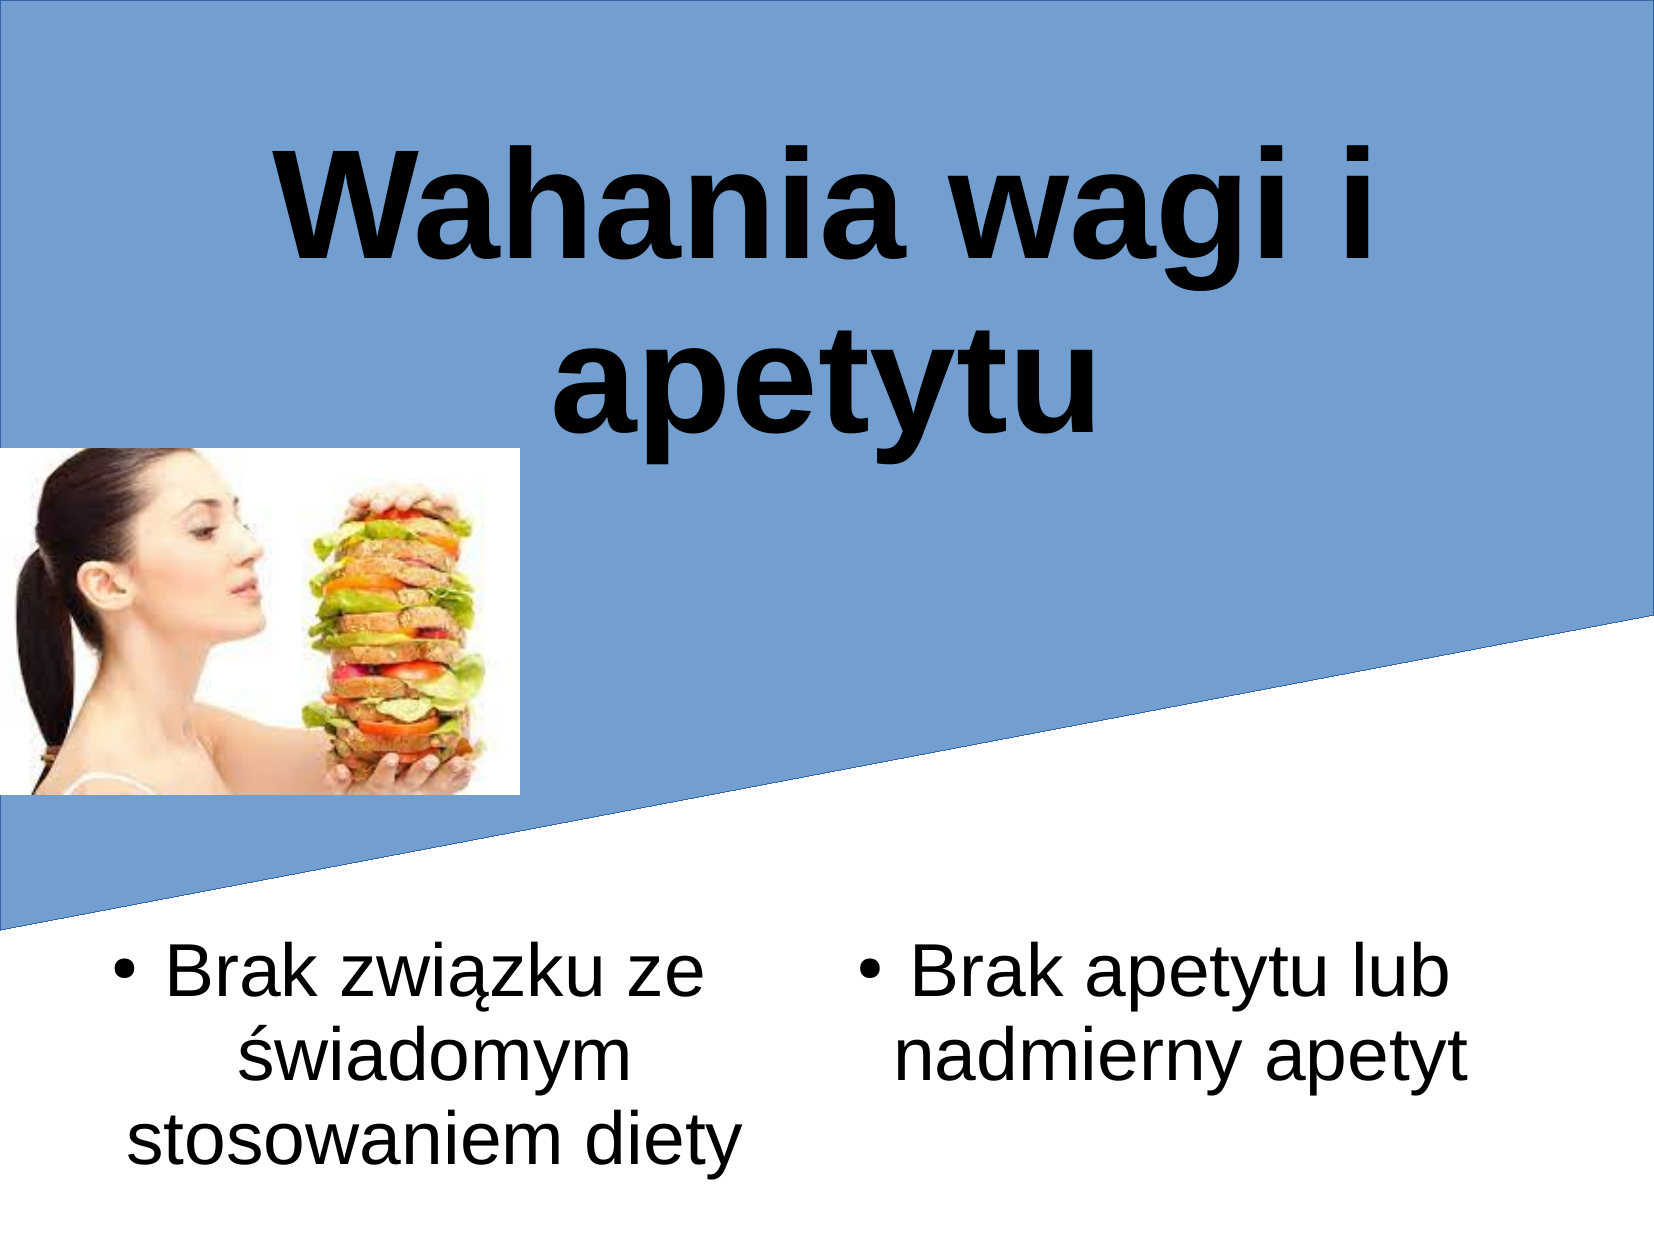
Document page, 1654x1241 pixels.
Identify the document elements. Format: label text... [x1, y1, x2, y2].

list Brak apetytu lub nadmierny apetyt [790, 928, 1501, 1241]
picture [0, 448, 520, 795]
title Wahania wagi i apetytu [82, 118, 1571, 466]
list Brak związku ze świadomym stosowaniem diety [44, 928, 755, 1241]
